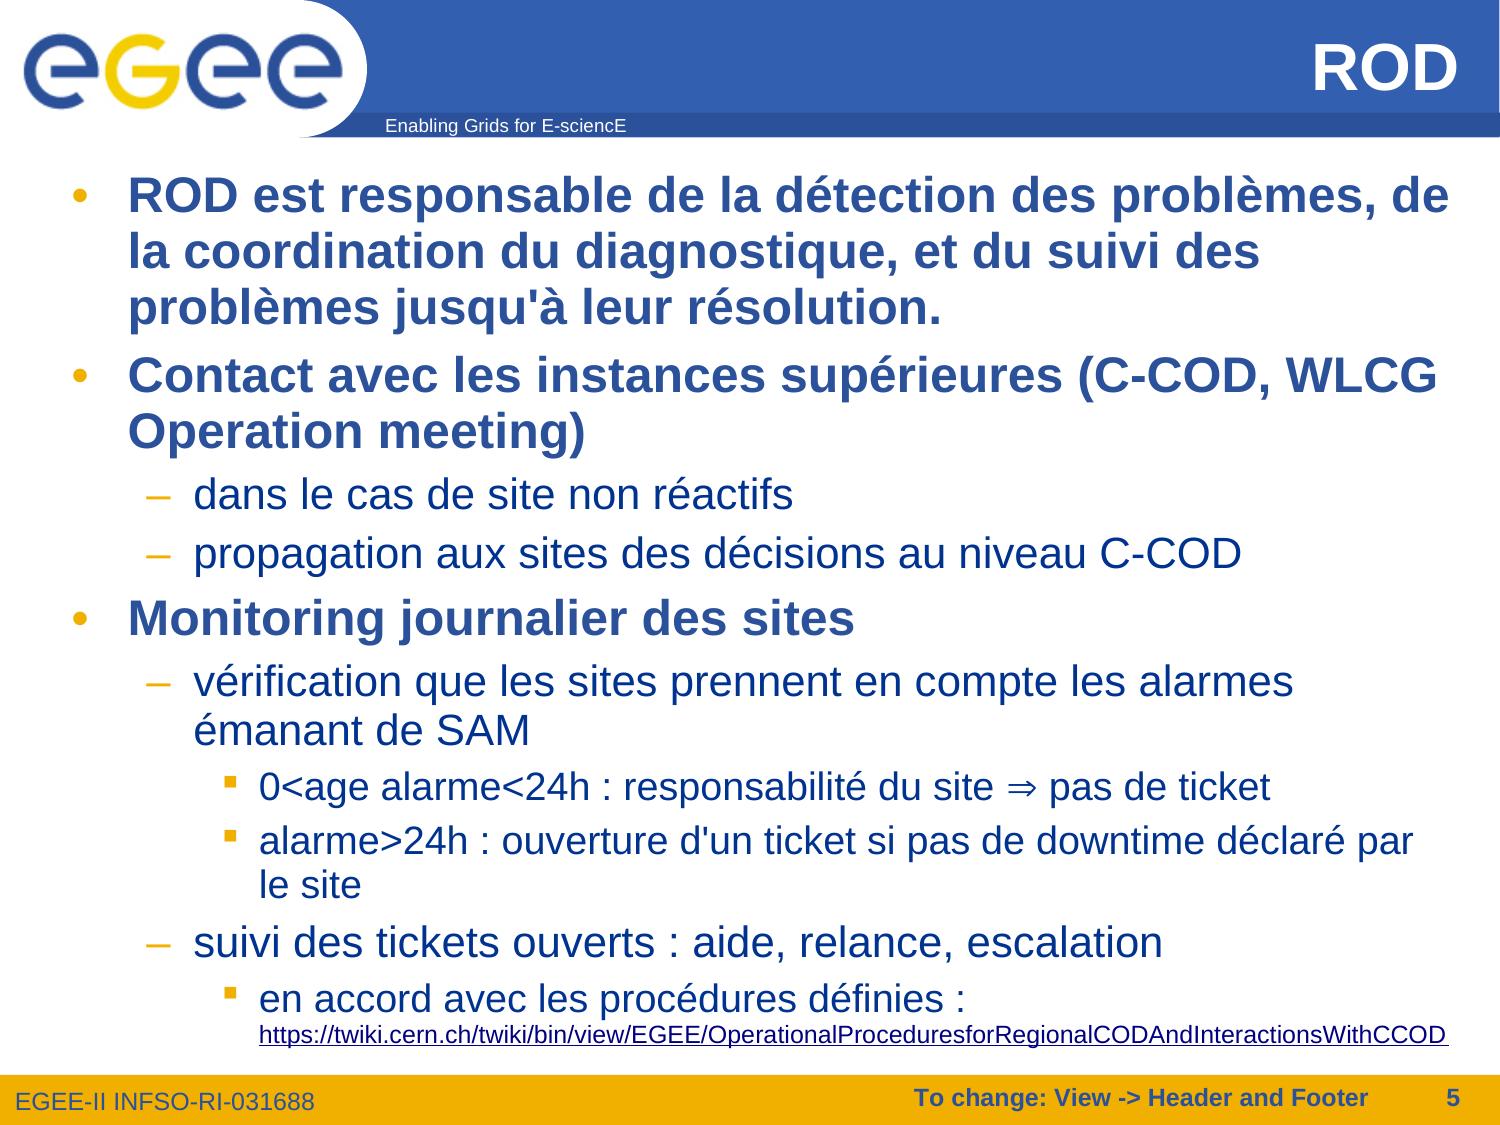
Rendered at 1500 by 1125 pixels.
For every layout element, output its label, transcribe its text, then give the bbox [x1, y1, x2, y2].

title ROD [369, 0, 1475, 156]
picture [18, 30, 349, 112]
list ROD est responsable de la détection des problèmes, de la coordination du diagnostique, et du suivi des problèmes jusqu'à leur résolution. Contact avec les instances supérieures (C-COD, WLCG Operation meeting) dans le cas de site non réactifs propagation aux sites des décisions au niveau C-COD Monitoring journalier des sites vérification que les sites prennent en compte les alarmes émanant de SAM 0<age alarme<24h : responsabilité du site ⇒ pas de ticket alarme>24h : ouverture d'un ticket si pas de downtime déclaré par le site suivi des tickets ouverts : aide, relance, escalation en accord avec les procédures définies : https://twiki.cern.ch/twiki/bin/view/EGEE/OperationalProceduresforRegionalCODAndInteractionsWithCCOD [56, 159, 1466, 1056]
